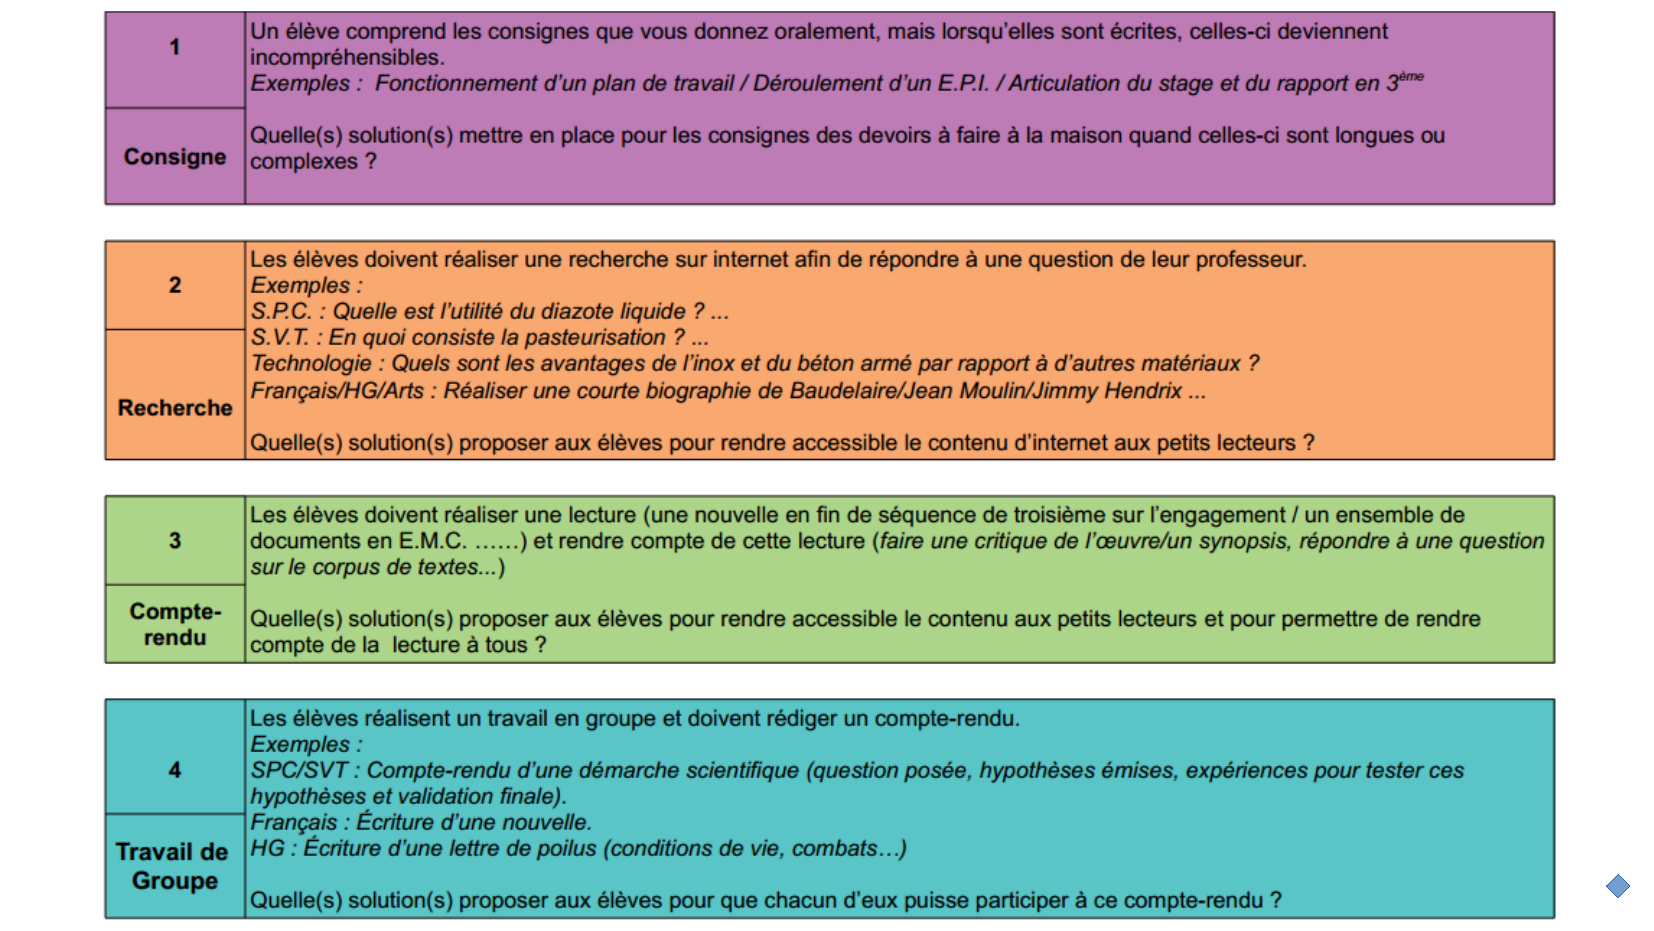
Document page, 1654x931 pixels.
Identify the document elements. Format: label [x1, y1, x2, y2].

text_box [1606, 874, 1630, 898]
picture [94, 11, 1586, 931]
